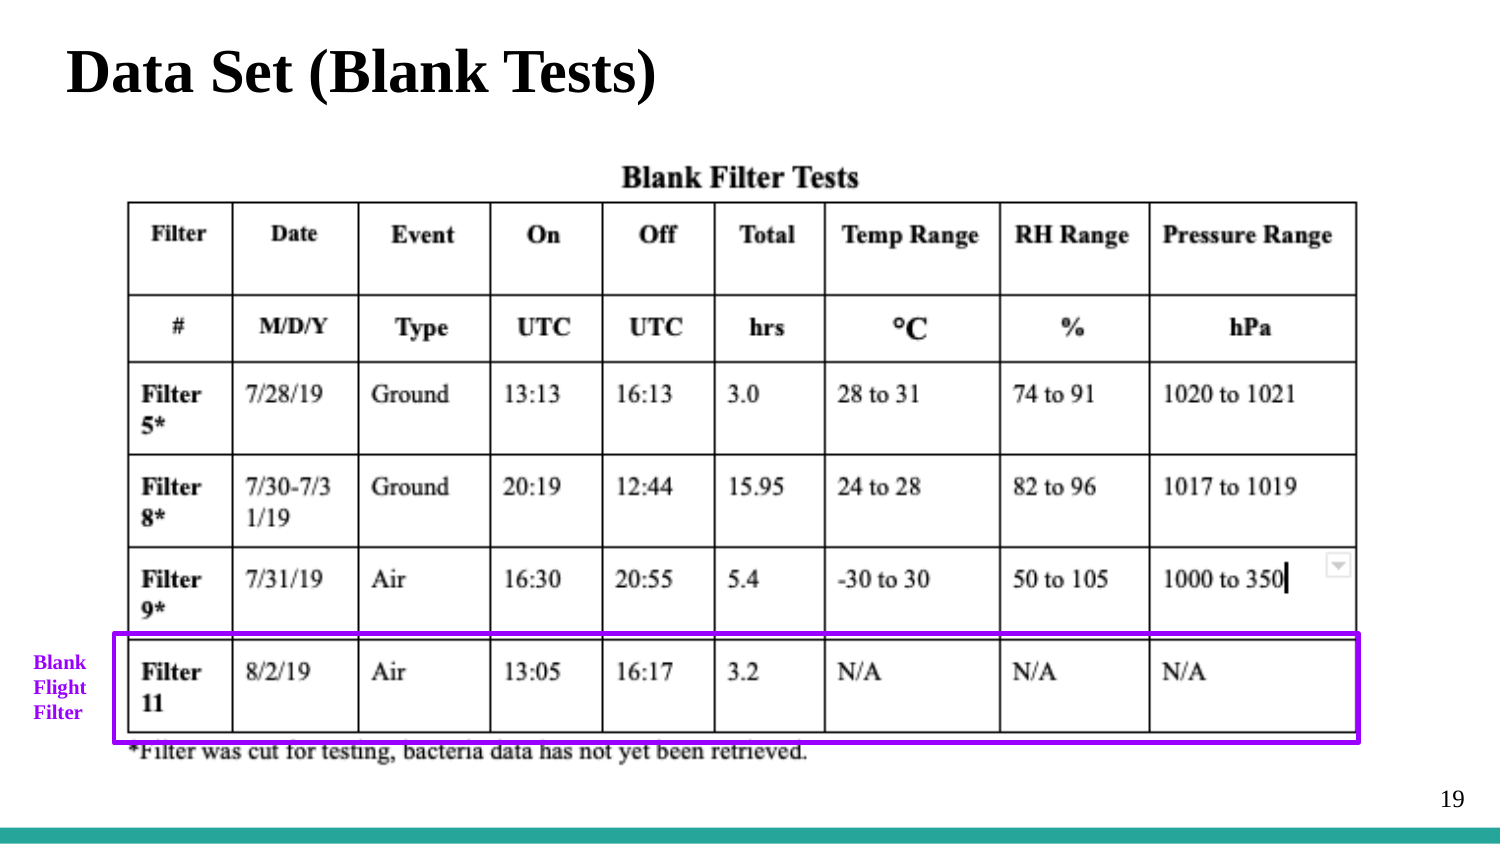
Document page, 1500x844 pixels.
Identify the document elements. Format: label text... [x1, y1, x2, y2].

picture [144, 636, 1356, 740]
title Data Set (Blank Tests) [51, 15, 1449, 116]
slide_number <number> [1389, 764, 1480, 830]
picture [114, 139, 1401, 783]
text_box Blank Flight Filter [18, 633, 144, 743]
